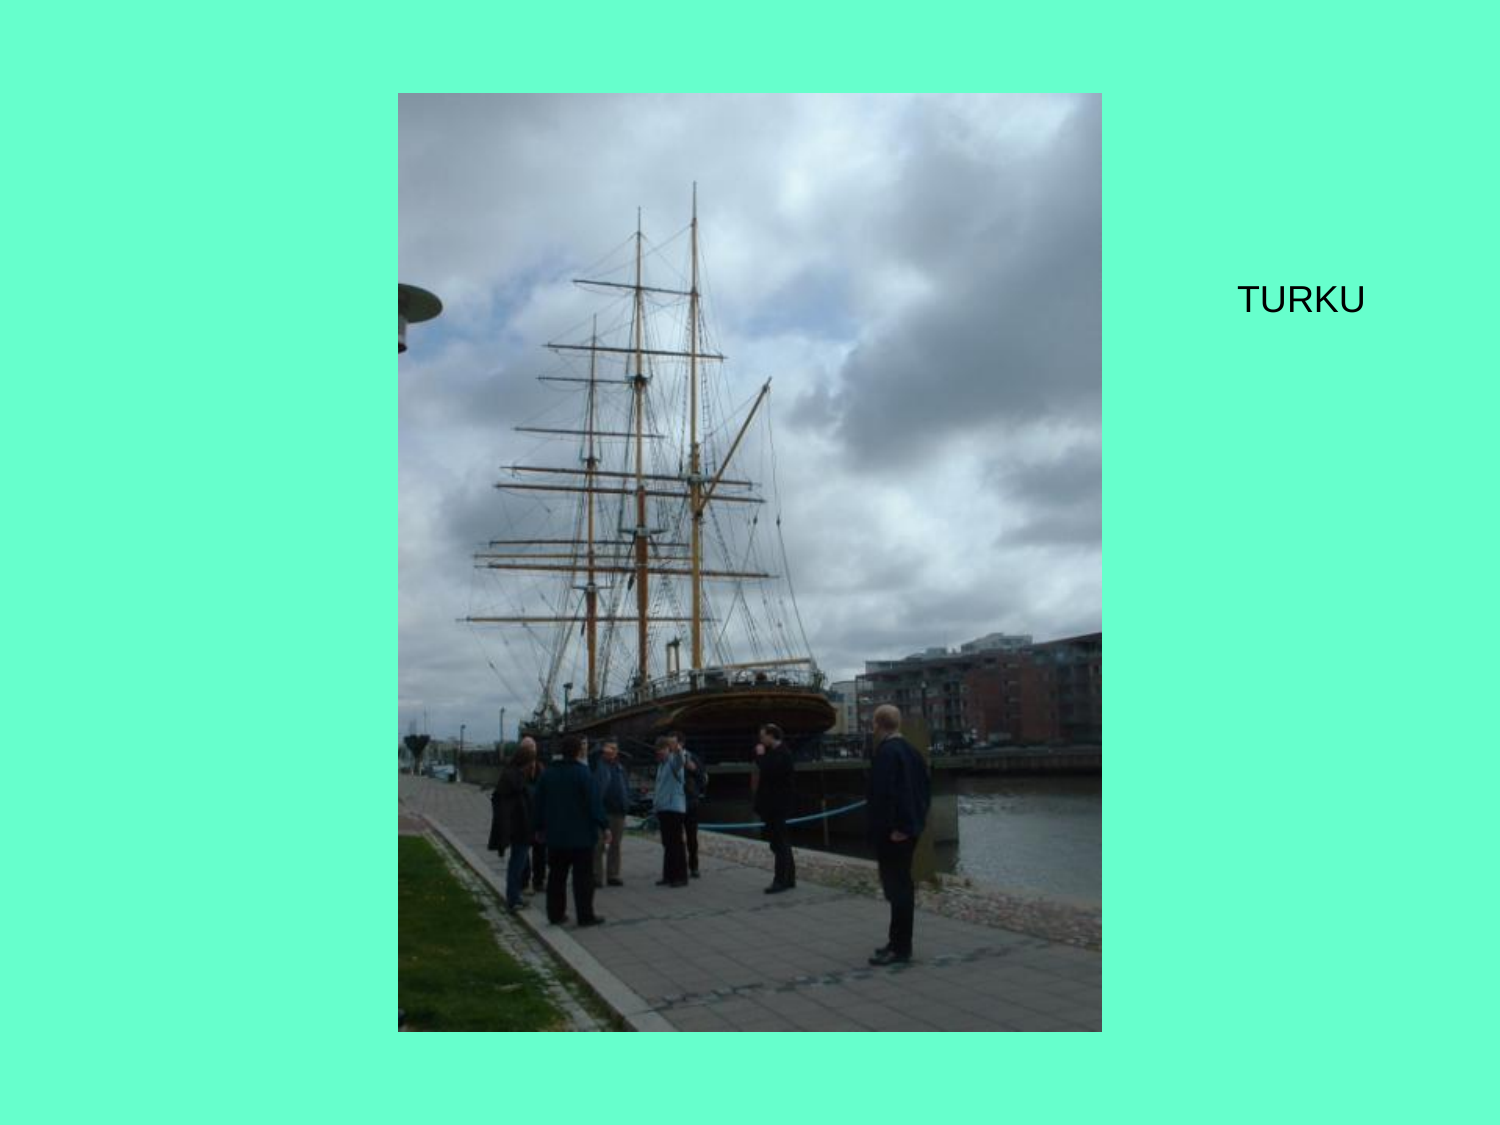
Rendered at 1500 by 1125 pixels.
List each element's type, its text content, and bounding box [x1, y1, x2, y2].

text_box TURKU [1222, 267, 1447, 327]
picture [398, 93, 1102, 1032]
